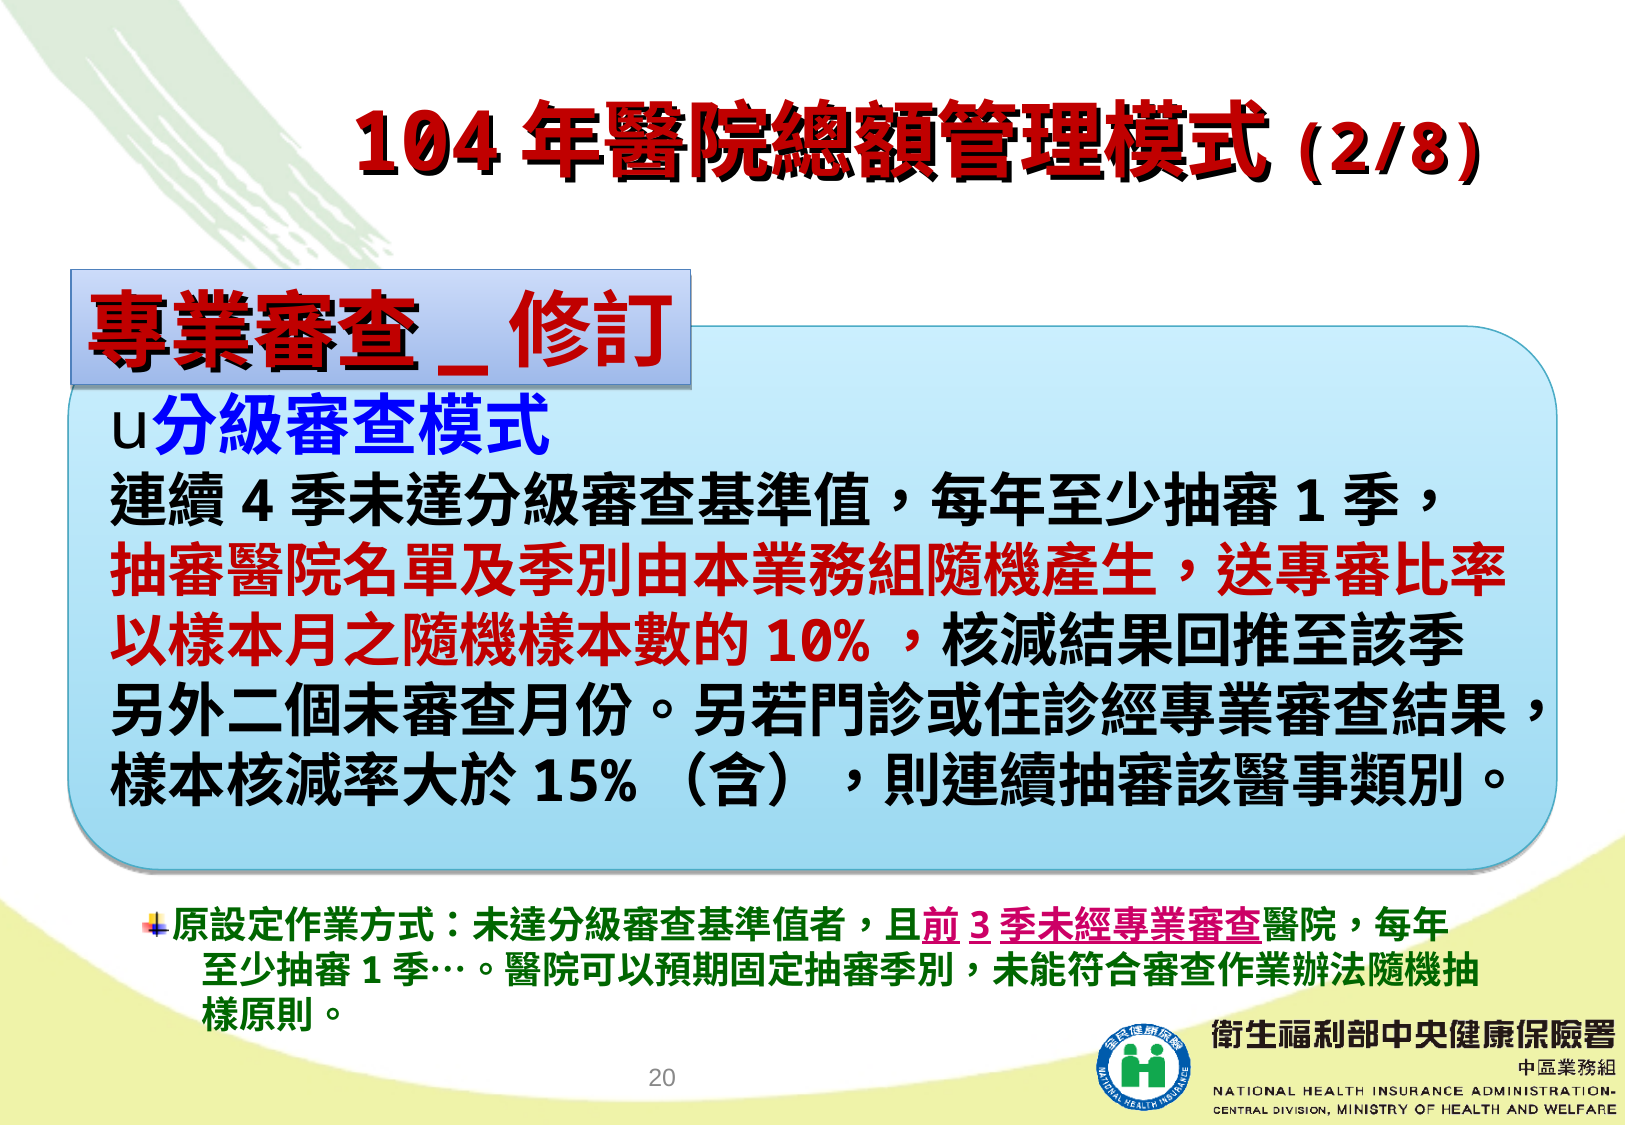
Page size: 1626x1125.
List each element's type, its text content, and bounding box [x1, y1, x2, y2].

text_box [633, 1046, 1013, 1107]
text_box 專業審查_修訂 [71, 269, 690, 384]
text_box 分級審查模式 連續4季未達分級審查基準值，每年至少抽審1季，抽審醫院名單及季別由本業務組隨機產生，送專審比率以樣本月之隨機樣本數的10%，核減結果回推至該季另外二個未審查月份。另若門診或住診經專業審查結果，樣本核減率大於15%（含），則連續抽審該醫事類別。 [68, 326, 1557, 870]
text_box 104年醫院總額管理模式(2/8) [304, 66, 1535, 209]
text_box 原設定作業方式：未達分級審查基準值者，且前3季未經專業審查醫院，每年至少抽審1季…。醫院可以預期固定抽審季別，未能符合審查作業辦法隨機抽樣原則。 [127, 893, 1498, 1045]
